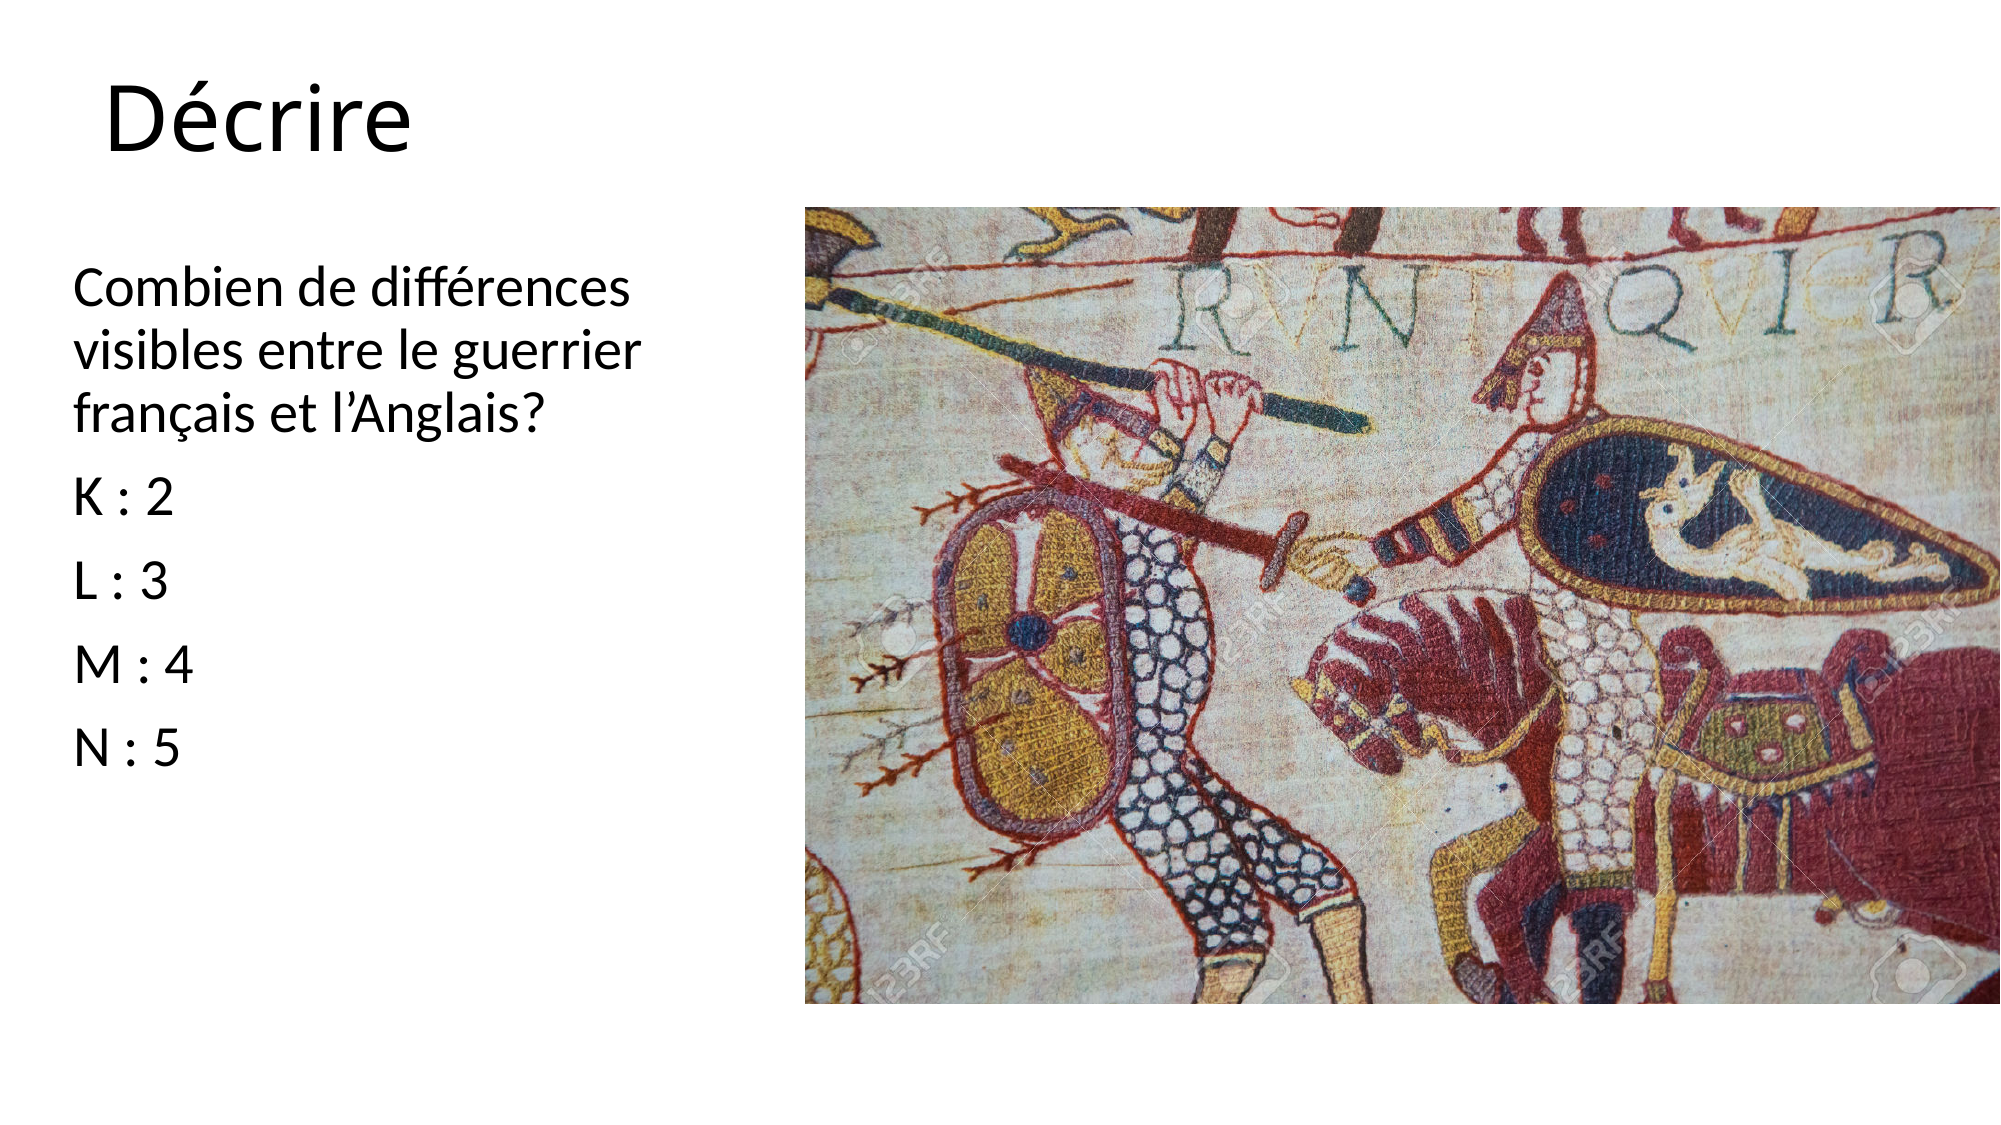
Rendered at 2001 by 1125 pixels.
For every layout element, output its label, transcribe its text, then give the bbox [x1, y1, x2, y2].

picture [805, 207, 2000, 1004]
list Combien de différences visibles entre le guerrier français et l’Anglais? K : 2 L : 3 M : 4 N : 5 [58, 248, 805, 963]
title Décrire [87, 12, 1813, 231]
